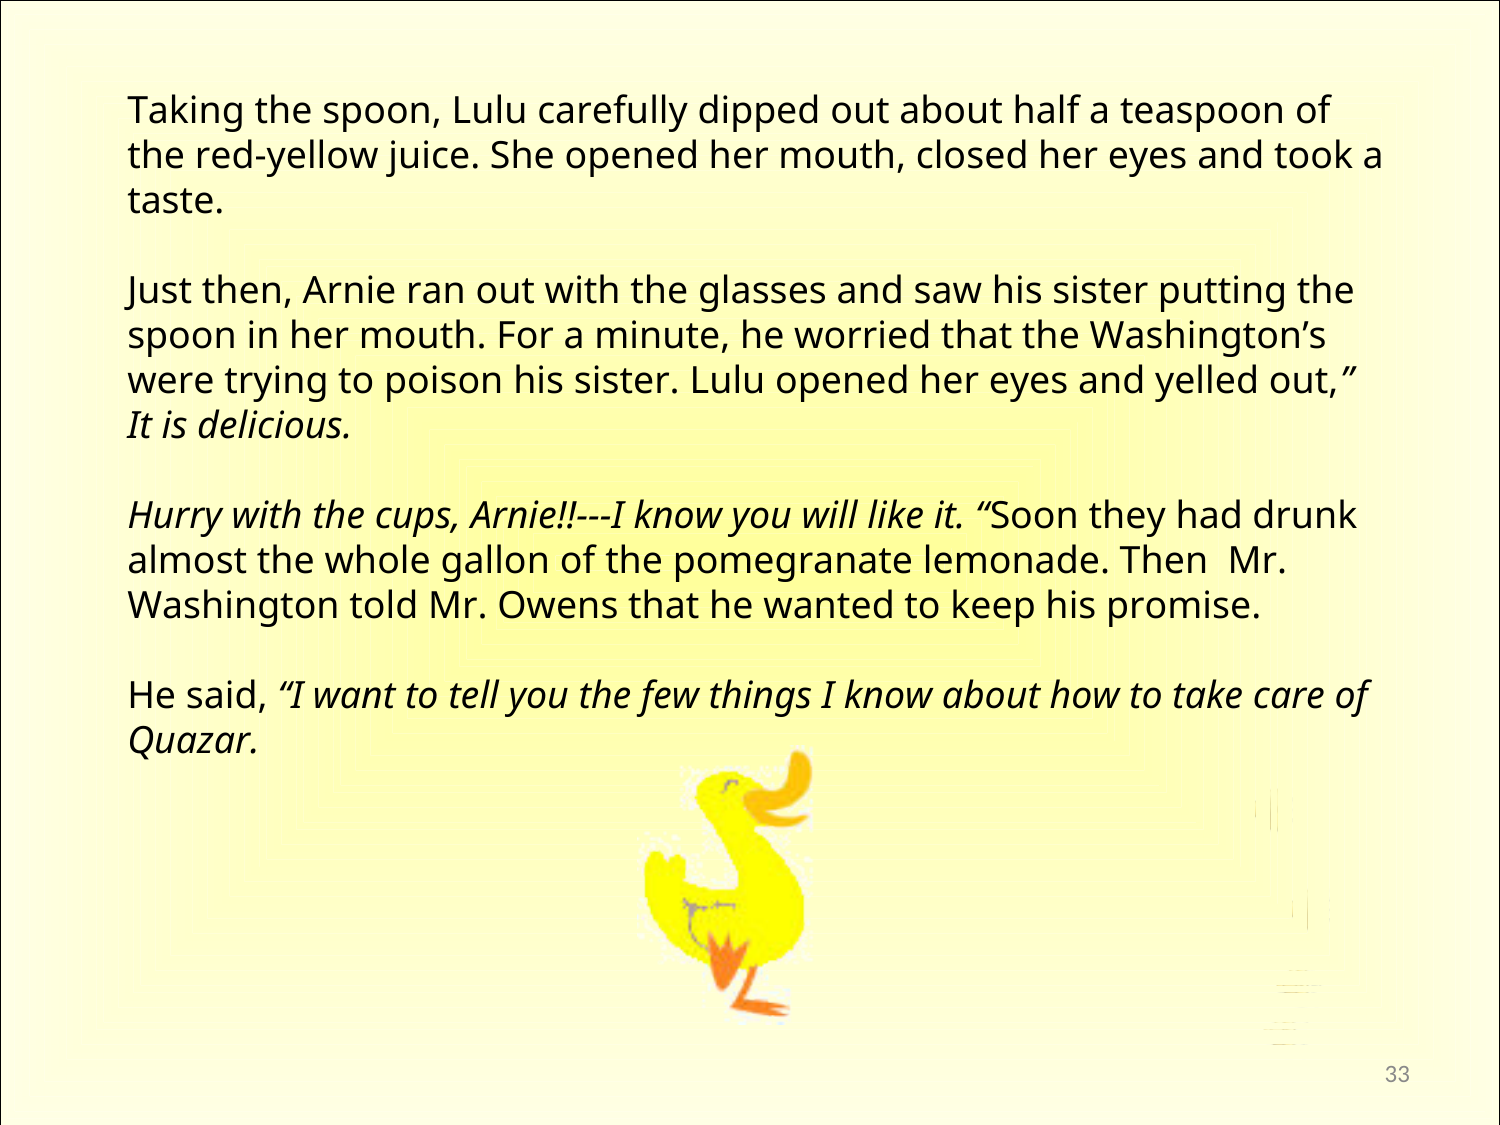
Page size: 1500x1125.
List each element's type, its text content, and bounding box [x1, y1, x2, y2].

text_box [0, 0, 1500, 1125]
picture [637, 745, 819, 1026]
text_box Taking the spoon, Lulu carefully dipped out about half a teaspoon of the red-yellow juice. She opened her mouth, closed her eyes and took a taste. Just then, Arnie ran out with the glasses and saw his sister putting the spoon in her mouth. For a minute, he worried that the Washington’s were trying to poison his sister. Lulu opened her eyes and yelled out,” It is delicious. Hurry with the cups, Arnie!!---I know you will like it. “Soon they had drunk almost the whole gallon of the pomegranate lemonade. Then Mr. Washington told Mr. Owens that he wanted to keep his promise. He said, “I want to tell you the few things I know about how to take care of Quazar. [112, 78, 1401, 769]
text_box <number> [1074, 1042, 1426, 1103]
